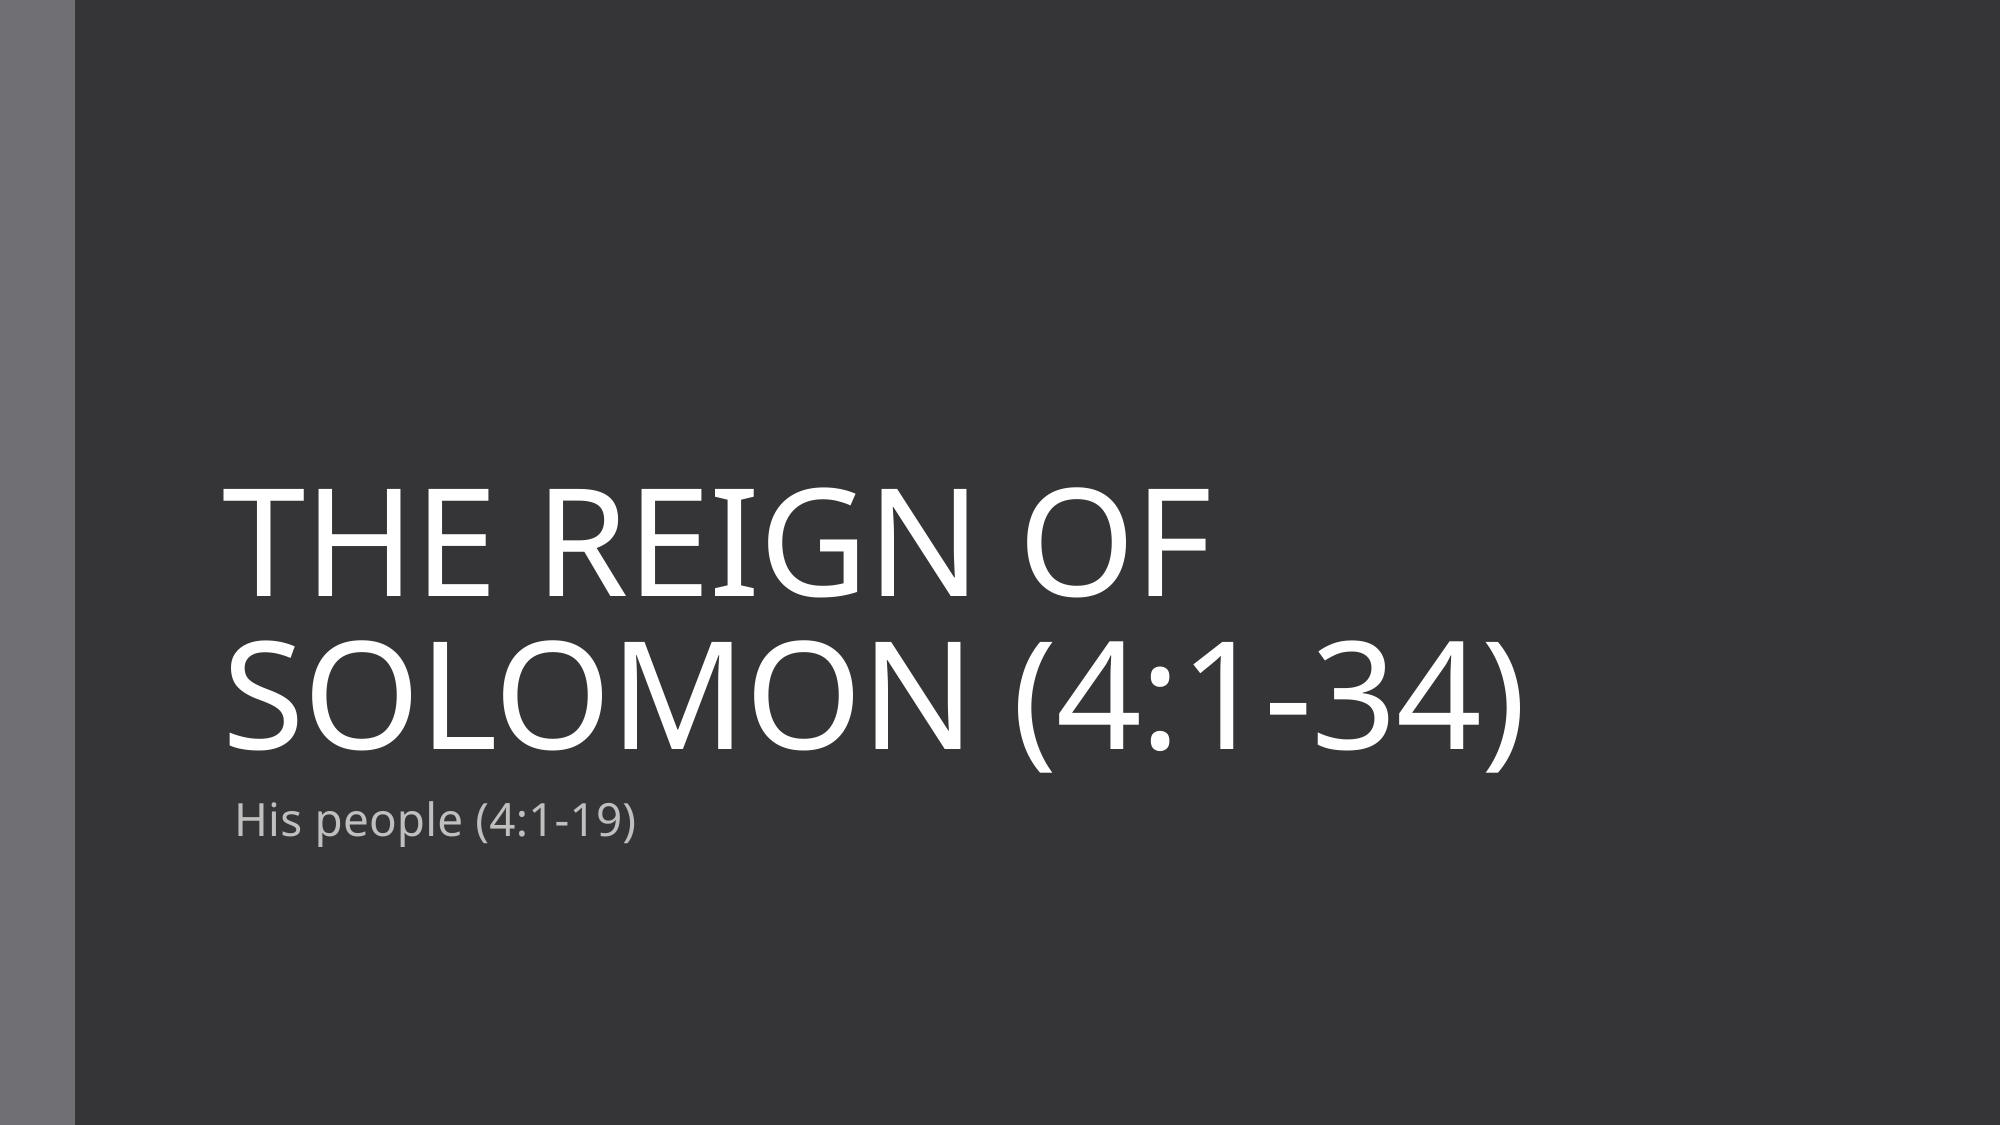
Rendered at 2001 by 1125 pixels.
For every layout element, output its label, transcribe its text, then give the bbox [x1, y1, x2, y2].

subtitle His people (4:1-19) [206, 787, 1752, 1066]
title THE REIGN OF SOLOMON (4:1-34) [206, 124, 1752, 787]
